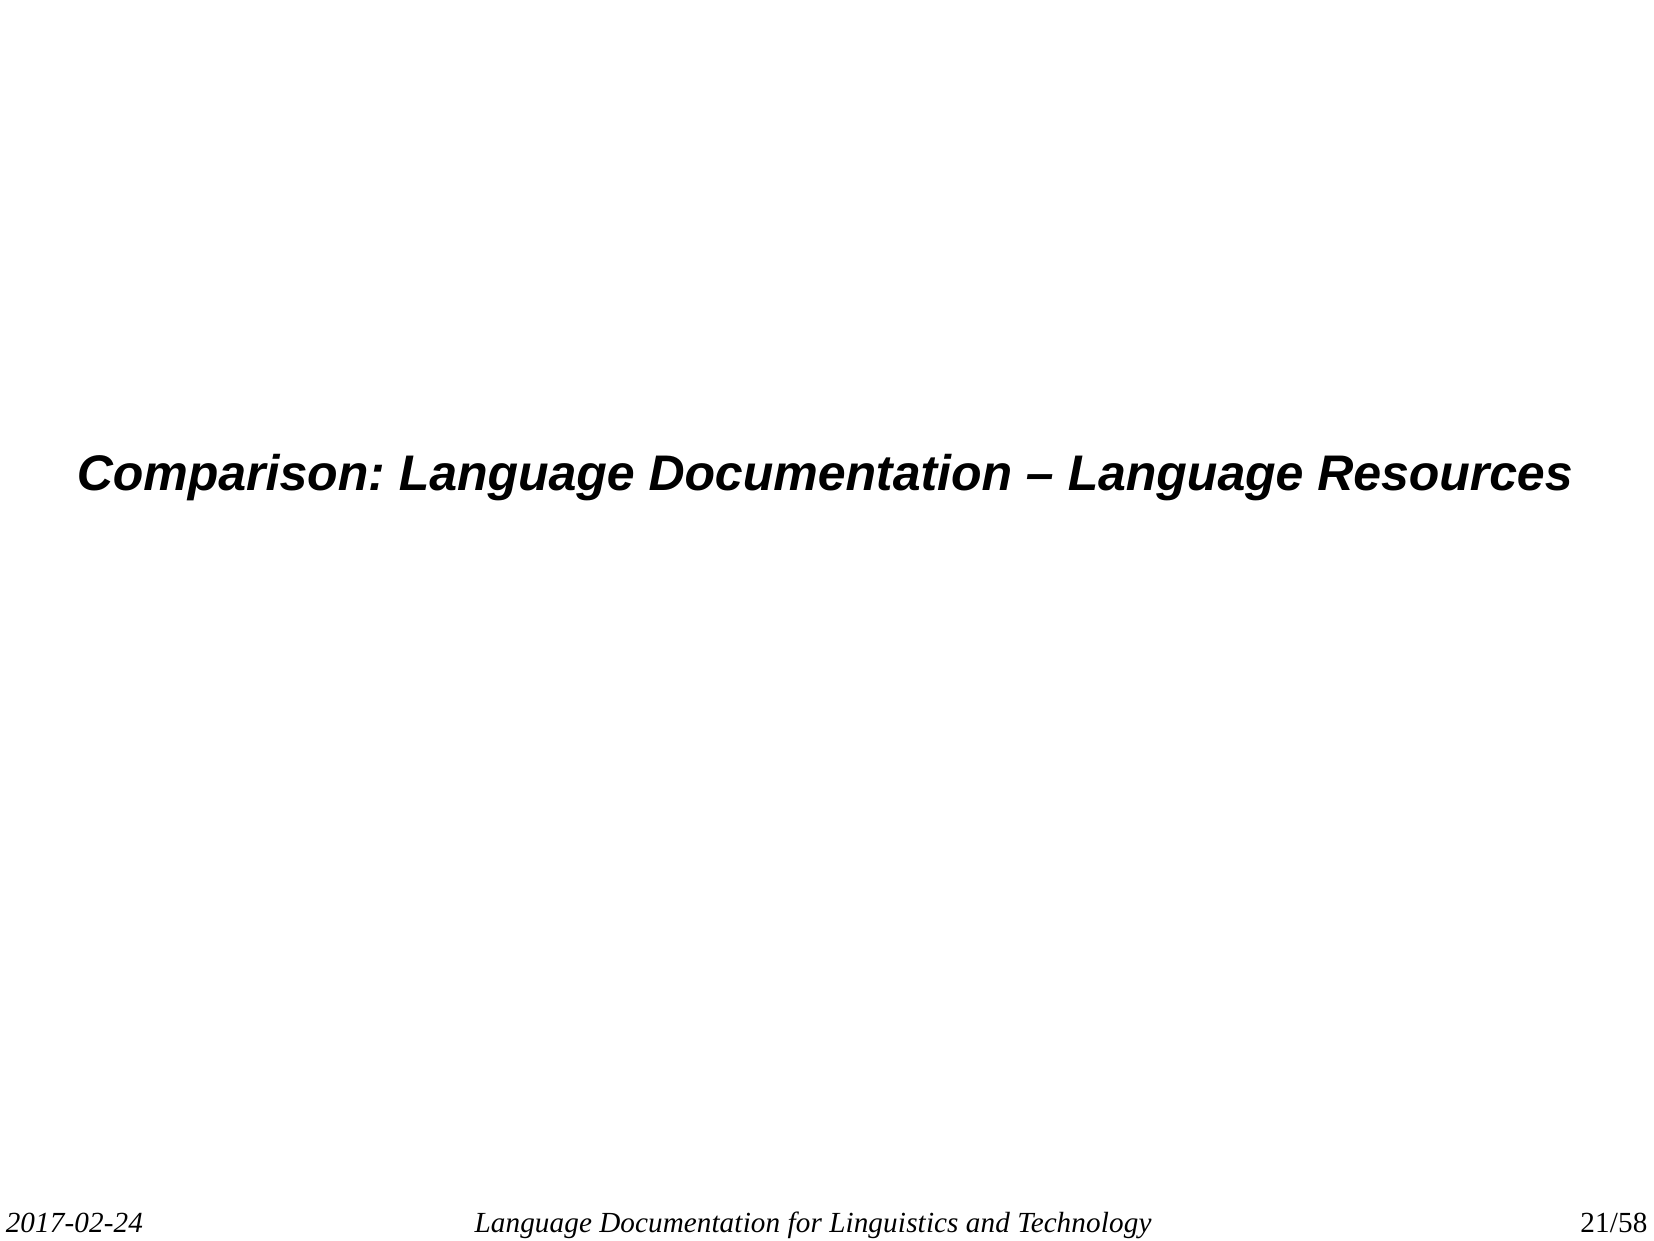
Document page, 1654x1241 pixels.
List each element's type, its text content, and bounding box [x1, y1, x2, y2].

title Comparison: Language Documentation – Language Resources [0, 421, 1654, 525]
